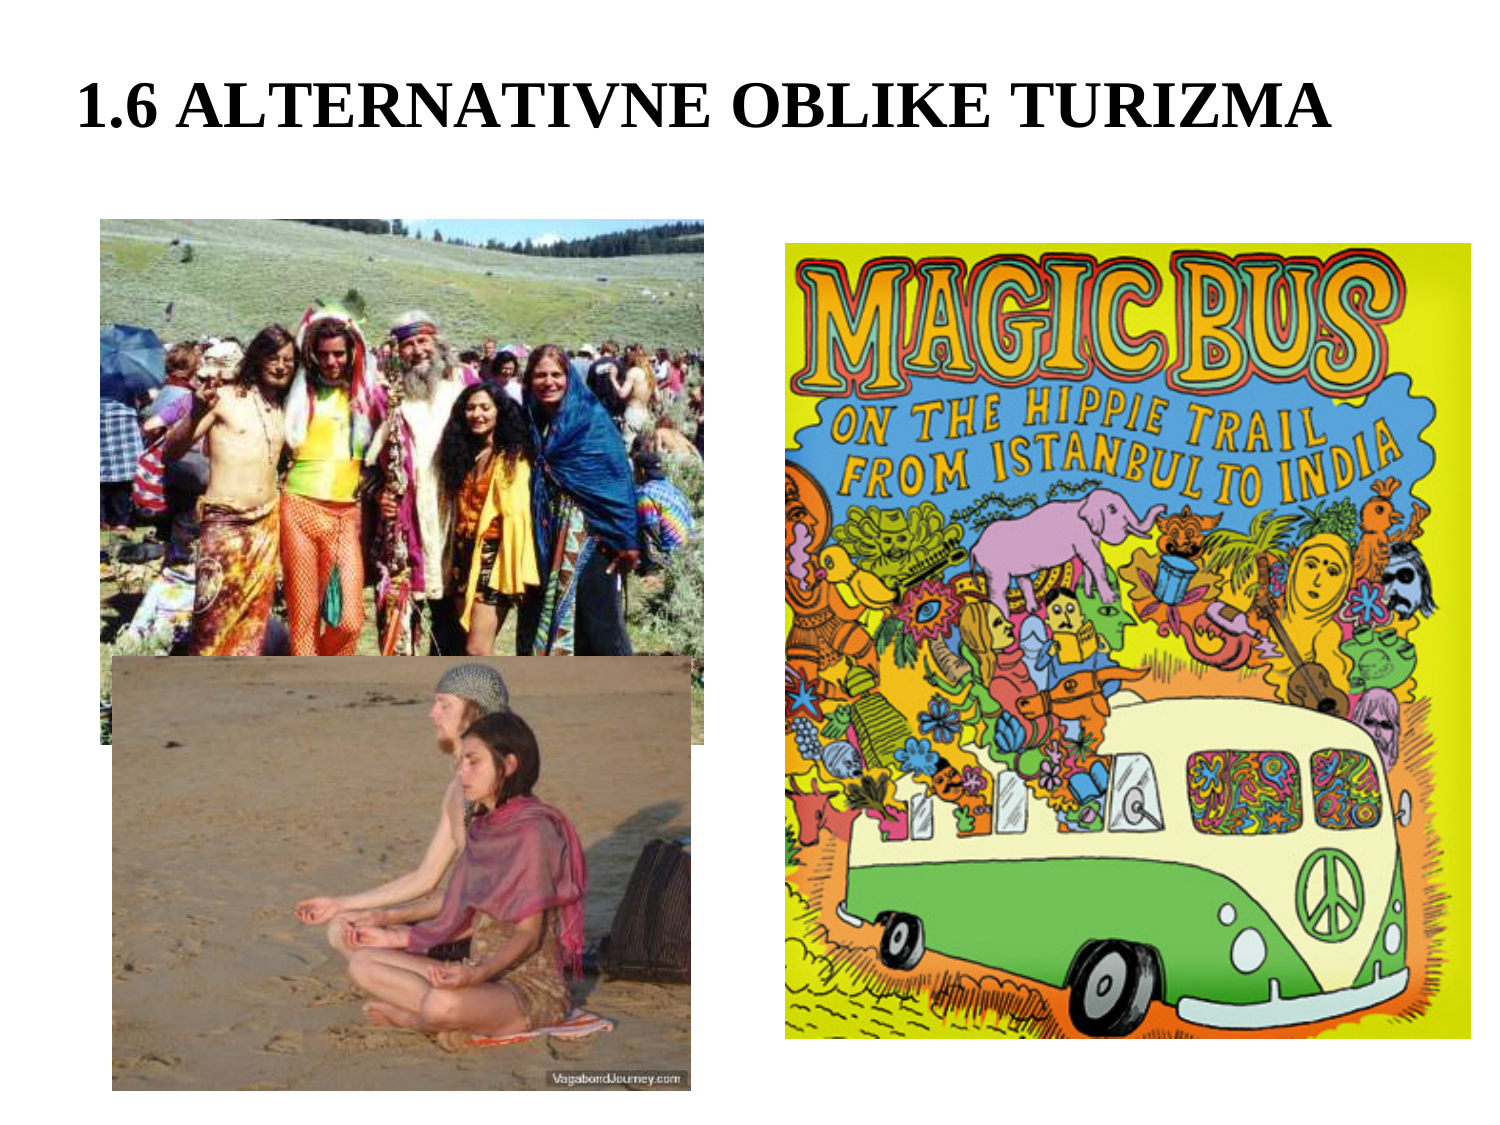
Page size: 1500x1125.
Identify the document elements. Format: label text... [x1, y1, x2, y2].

picture [785, 243, 1471, 1039]
picture [100, 219, 704, 1091]
title 1.6 ALTERNATIVNE OBLIKE TURIZMA [75, 45, 1426, 233]
